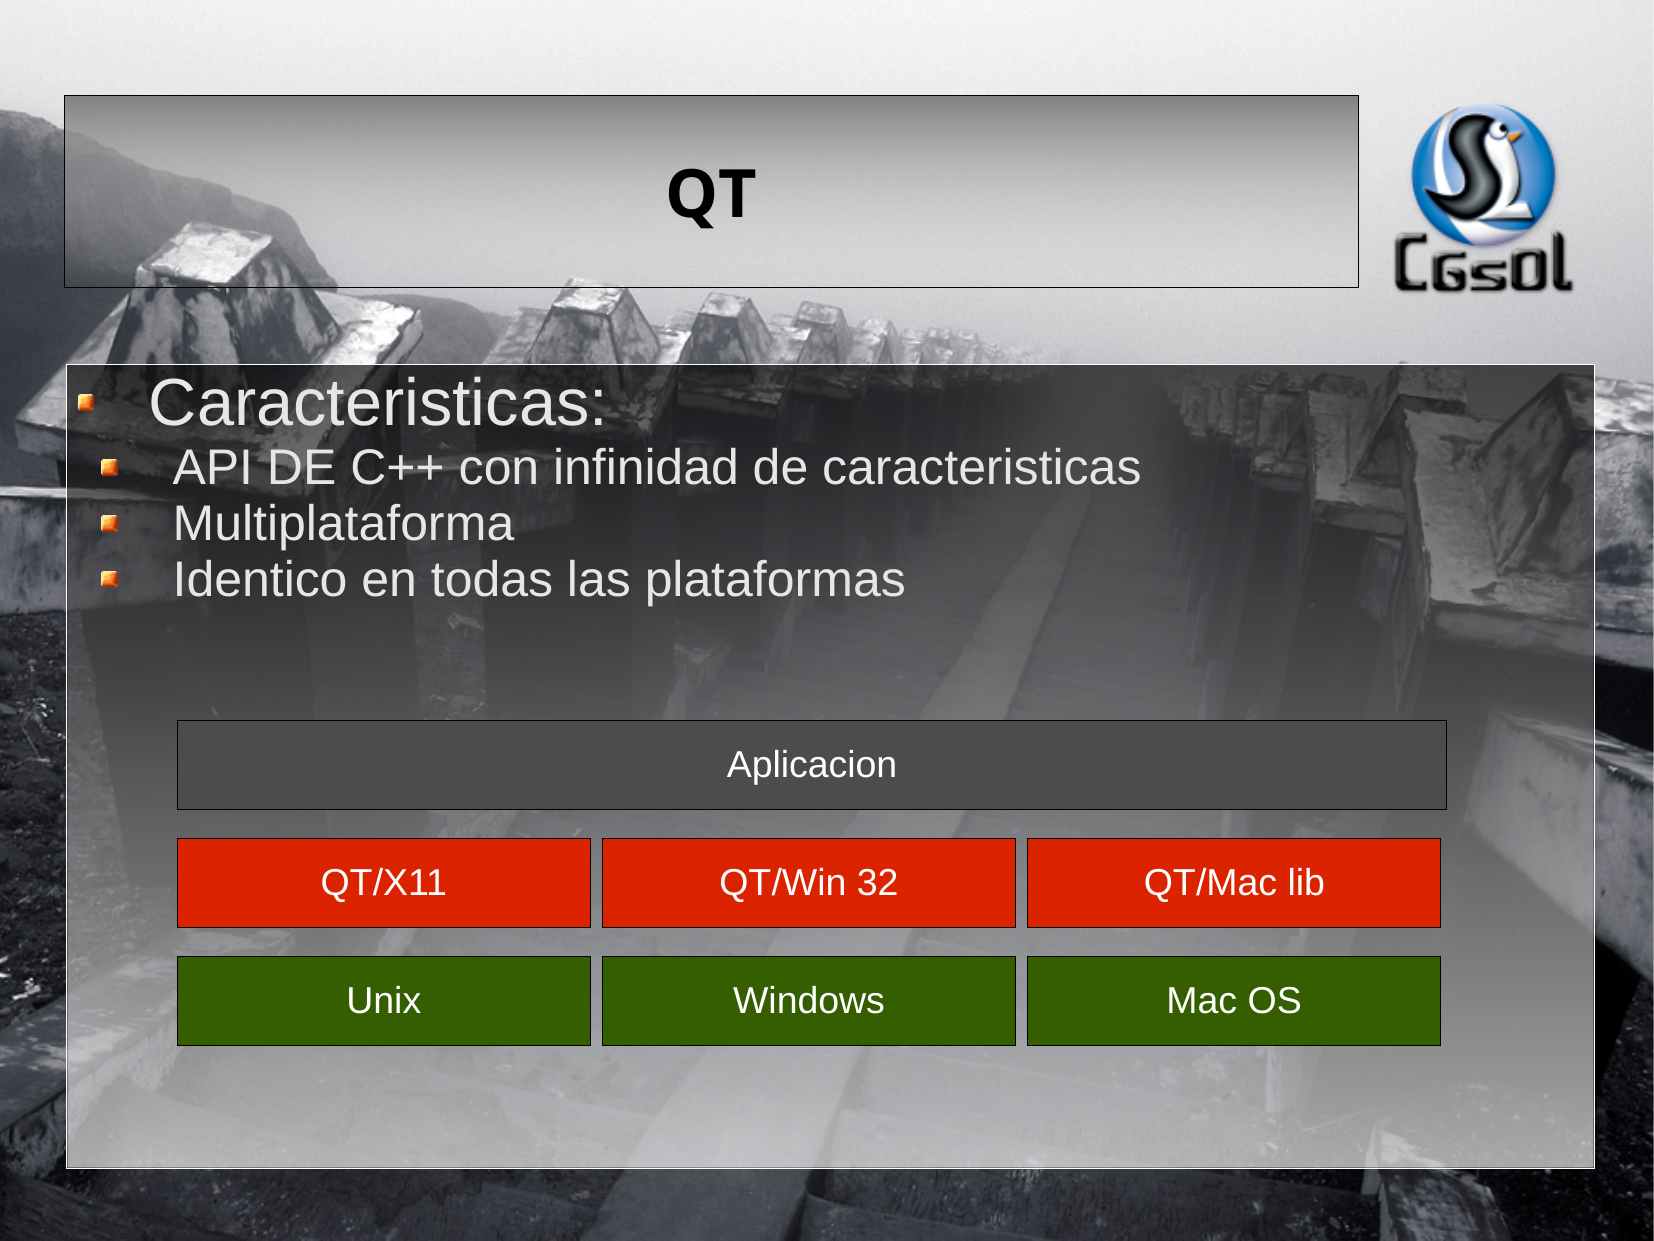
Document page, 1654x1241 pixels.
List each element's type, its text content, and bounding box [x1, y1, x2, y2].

text_box QT/Mac lib [1027, 838, 1441, 928]
text_box Unix [177, 956, 591, 1046]
text_box Aplicacion [177, 720, 1447, 810]
title QT [64, 95, 1359, 288]
text_box Windows [602, 956, 1016, 1046]
list Caracteristicas: API DE C++ con infinidad de caracteristicas Multiplataforma Identico en todas las plataformas [66, 364, 1595, 1169]
picture [0, 0, 1654, 1241]
text_box QT/X11 [177, 838, 591, 928]
text_box QT/Win 32 [602, 838, 1016, 928]
text_box Mac OS [1027, 956, 1441, 1046]
